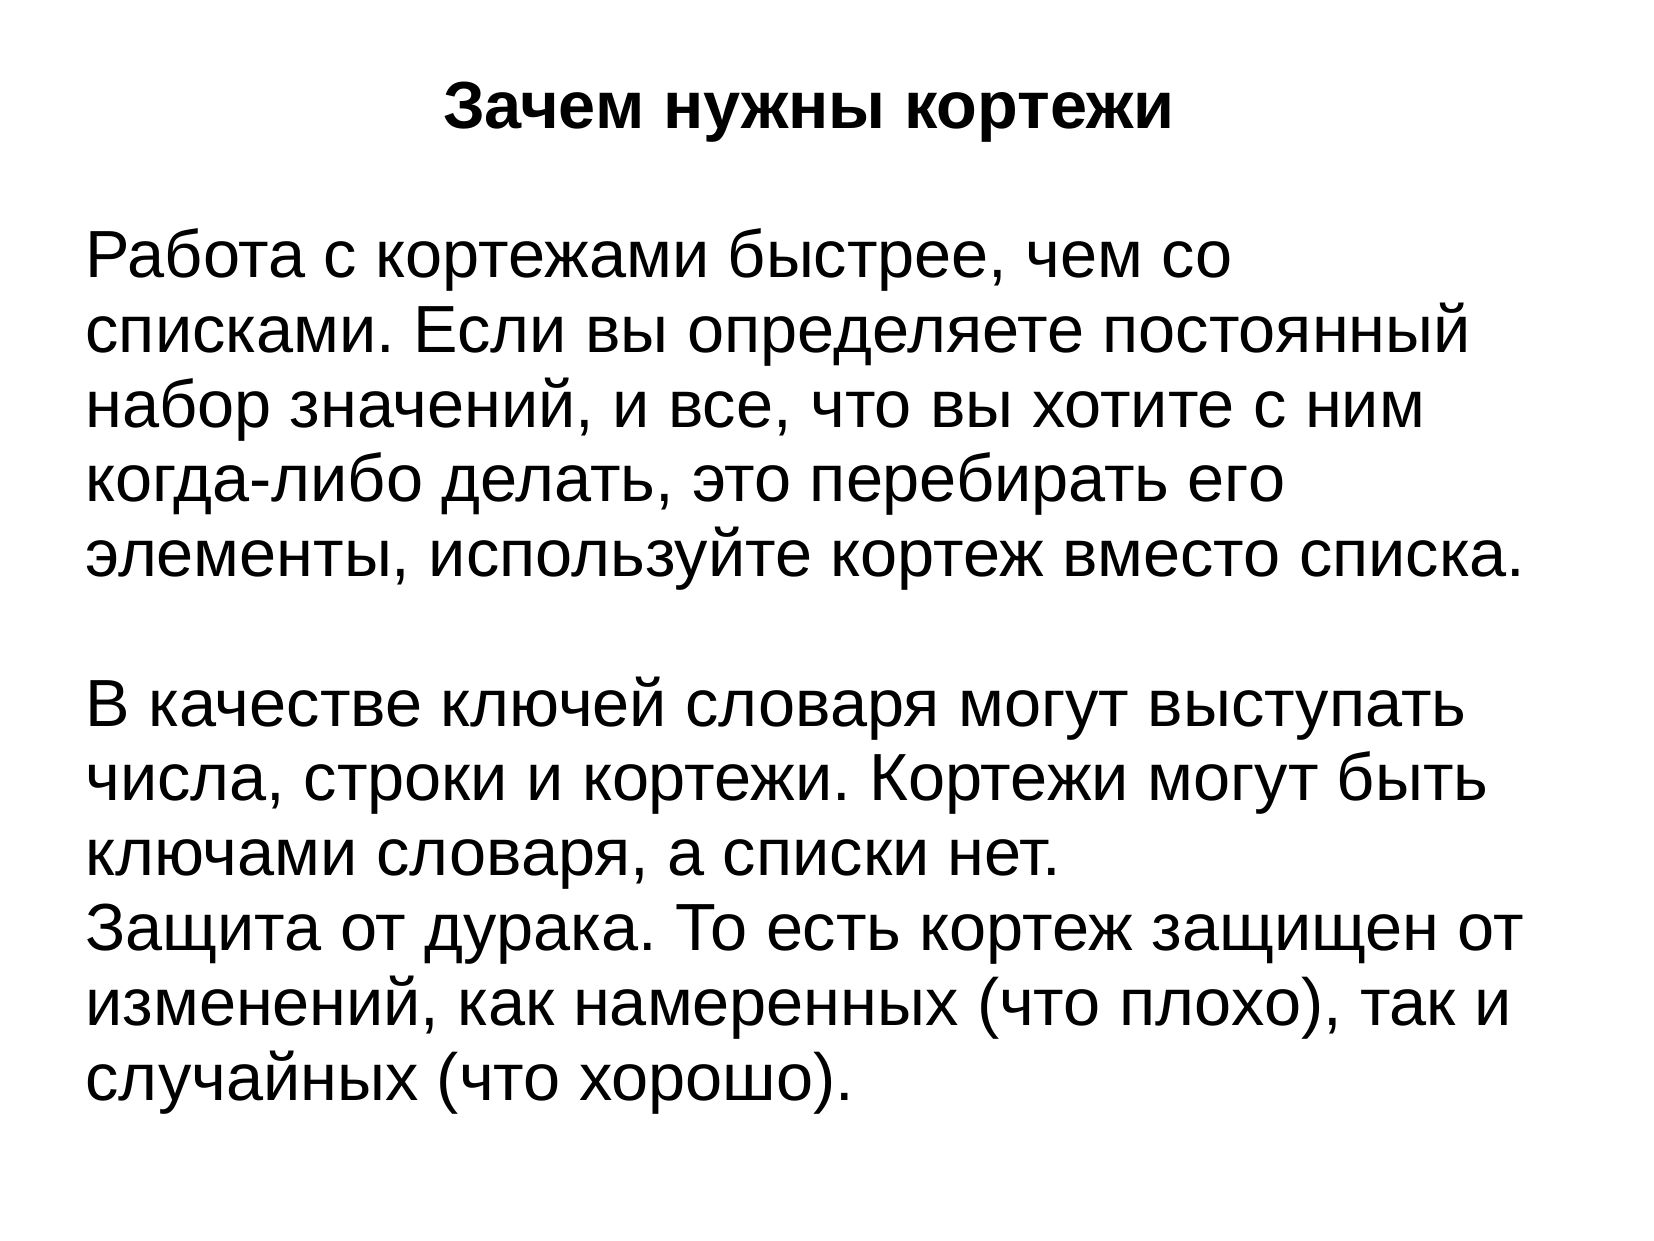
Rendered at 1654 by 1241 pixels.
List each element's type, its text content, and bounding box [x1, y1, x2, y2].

text_box Зачем нужны кортежи Работа с кортежами быстрее, чем со списками. Если вы определяете постоянный набор значений, и все, что вы хотите с ним когда-либо делать, это перебирать его элементы, используйте кортеж вместо списка. В качестве ключей словаря могут выступать числа, строки и кортежи. Кортежи могут быть ключами словаря, а списки нет. Защита от дурака. То есть кортеж защищен от изменений, как намеренных (что плохо), так и случайных (что хорошо). [70, 60, 1548, 1122]
